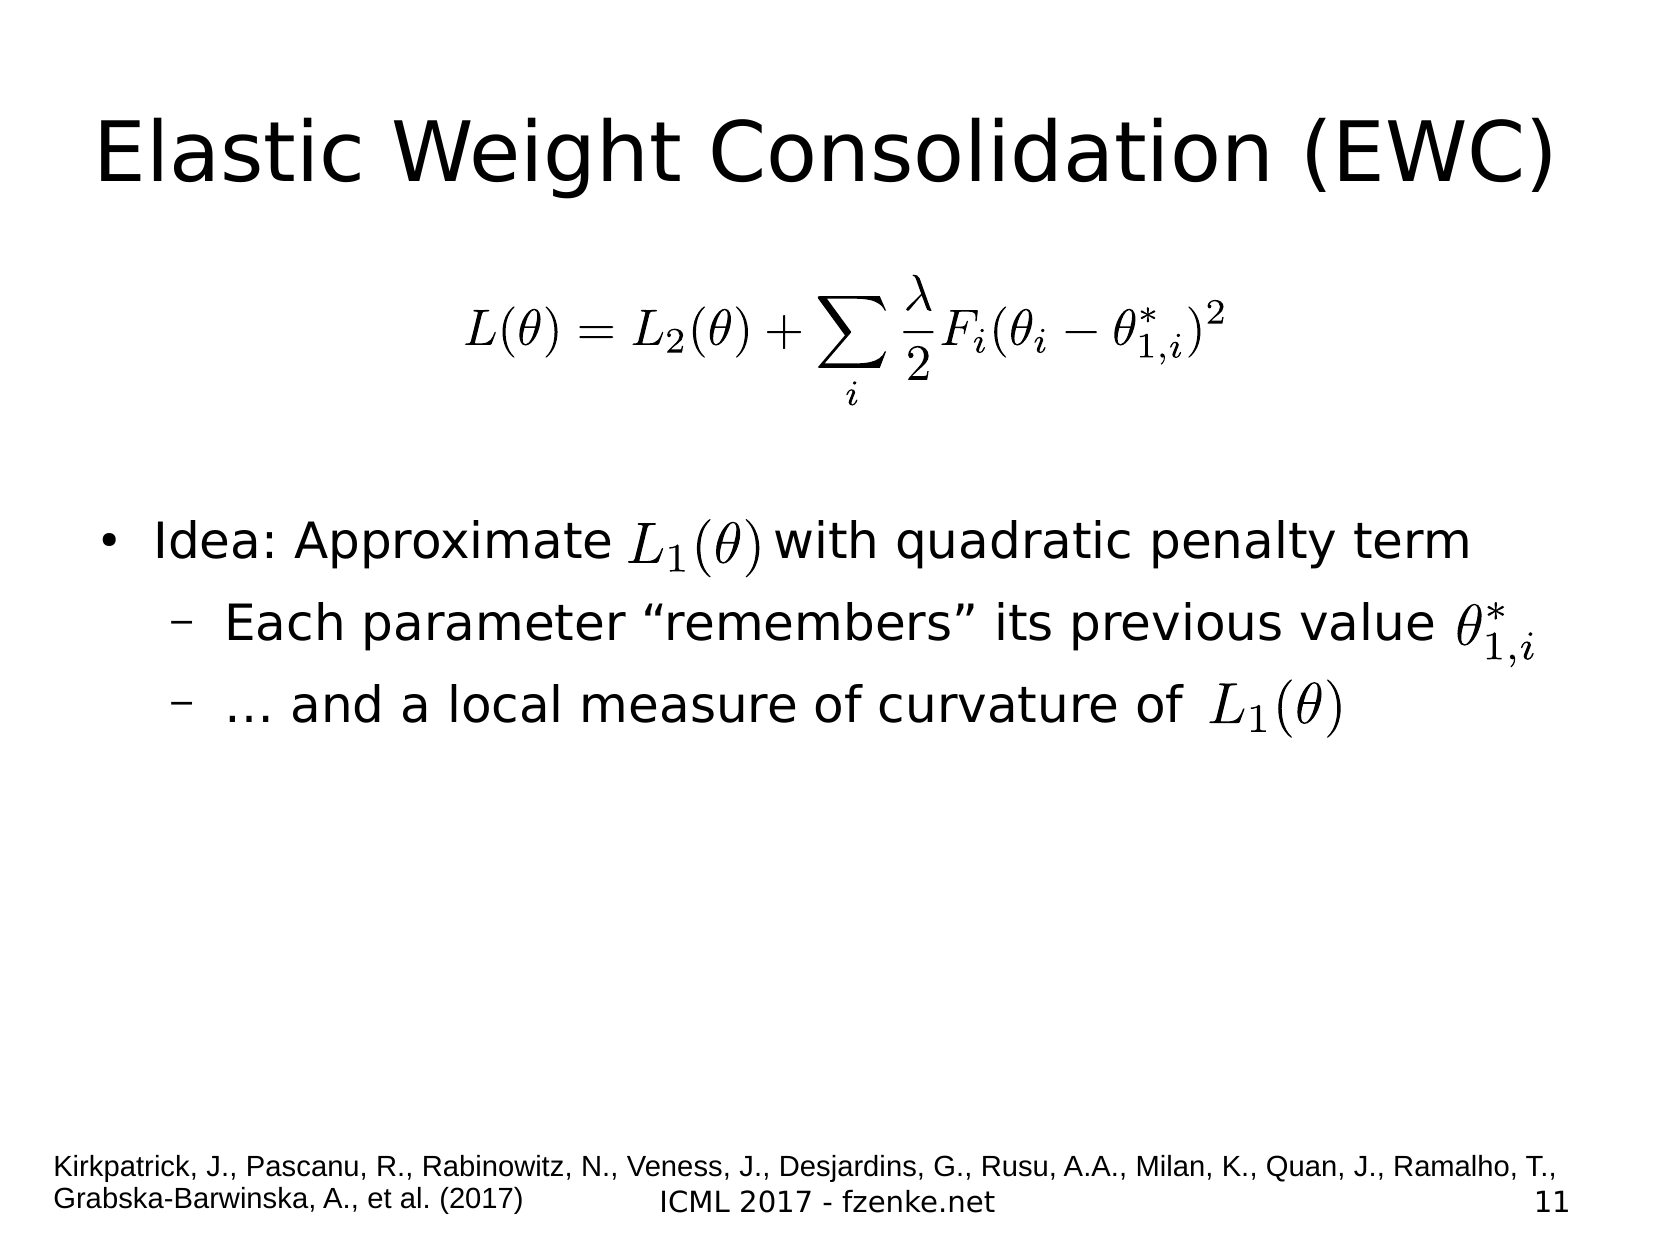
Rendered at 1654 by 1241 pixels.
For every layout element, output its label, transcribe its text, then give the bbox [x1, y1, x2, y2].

title Elastic Weight Consolidation (EWC) [82, 49, 1571, 257]
text_box [625, 519, 766, 578]
text_box Kirkpatrick, J., Pascanu, R., Rabinowitz, N., Veness, J., Desjardins, G., Rusu, A.A., Milan, K., Quan, J., Ramalho, T., Grabska-Barwinska, A., et al. (2017) [38, 1142, 1636, 1241]
text_box [1206, 679, 1347, 738]
text_box [462, 274, 1226, 406]
text_box [1455, 602, 1536, 668]
list Idea: Approximate with quadratic penalty term Each parameter “remembers” its previous value … and a local measure of curvature of [82, 512, 1486, 944]
